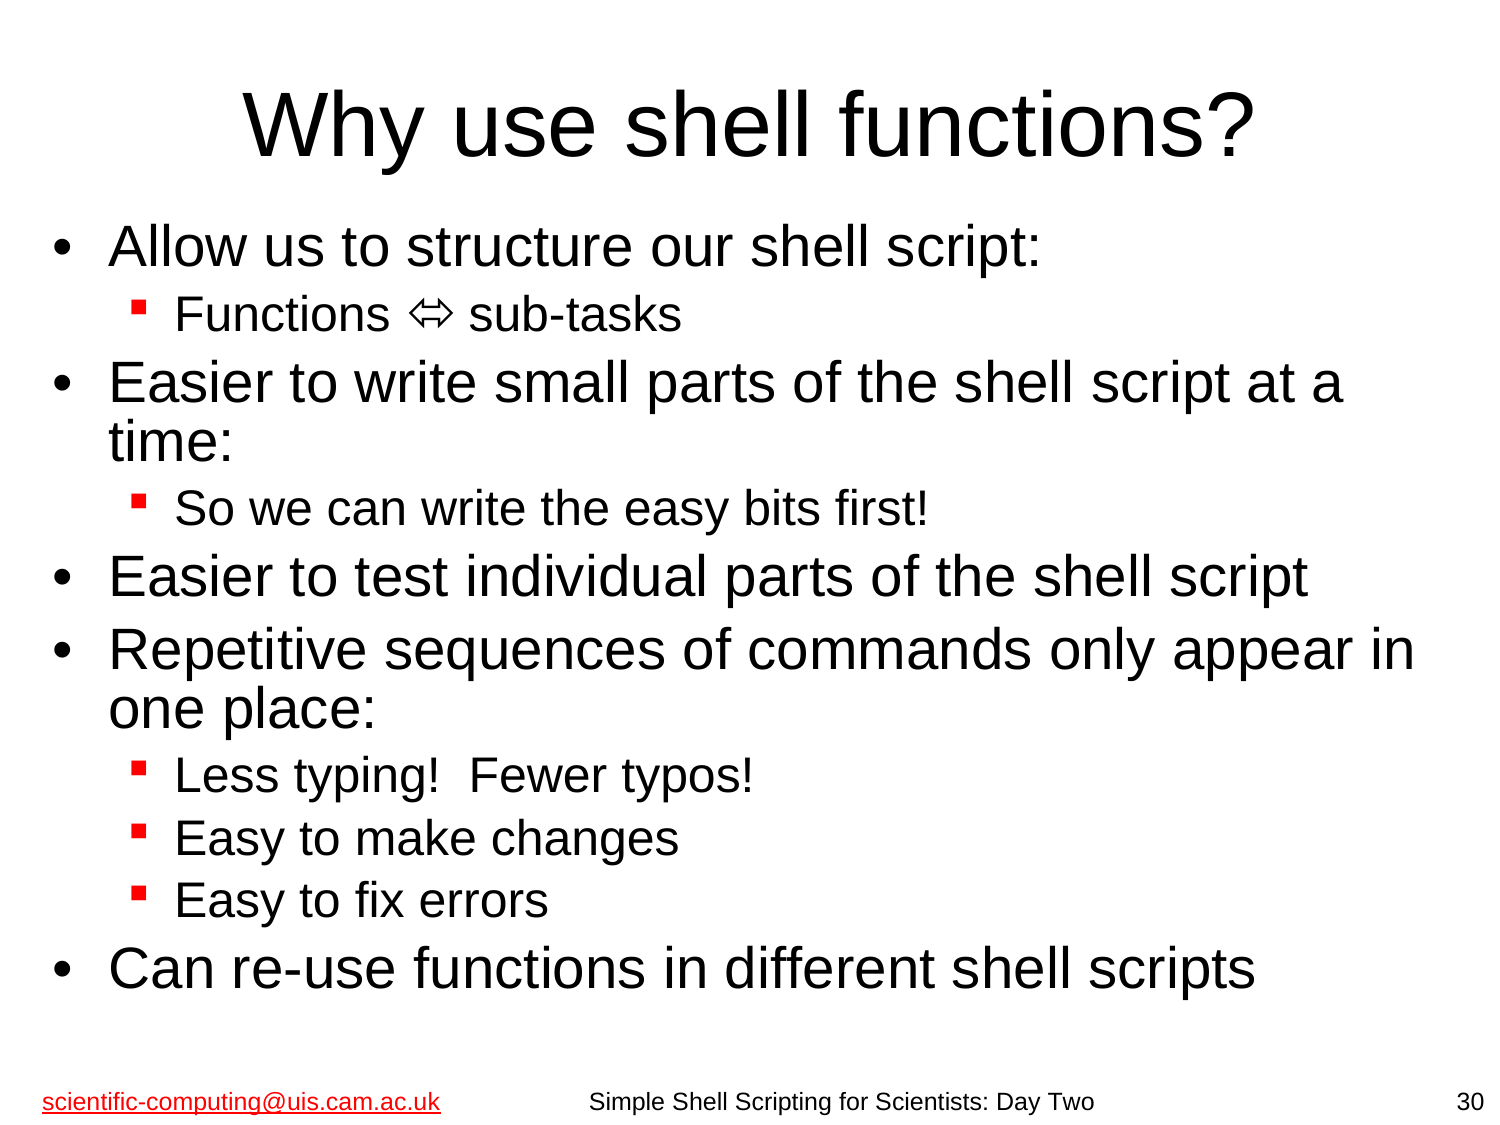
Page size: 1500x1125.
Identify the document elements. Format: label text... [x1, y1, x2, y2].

list Allow us to structure our shell script: Functions  sub-tasks Easier to write small parts of the shell script at a time: So we can write the easy bits first! Easier to test individual parts of the shell script Repetitive sequences of commands only appear in one place: Less typing! Fewer typos! Easy to make changes Easy to fix errors Can re-use functions in different shell scripts [37, 212, 1463, 1051]
title Why use shell functions? [112, 62, 1388, 188]
